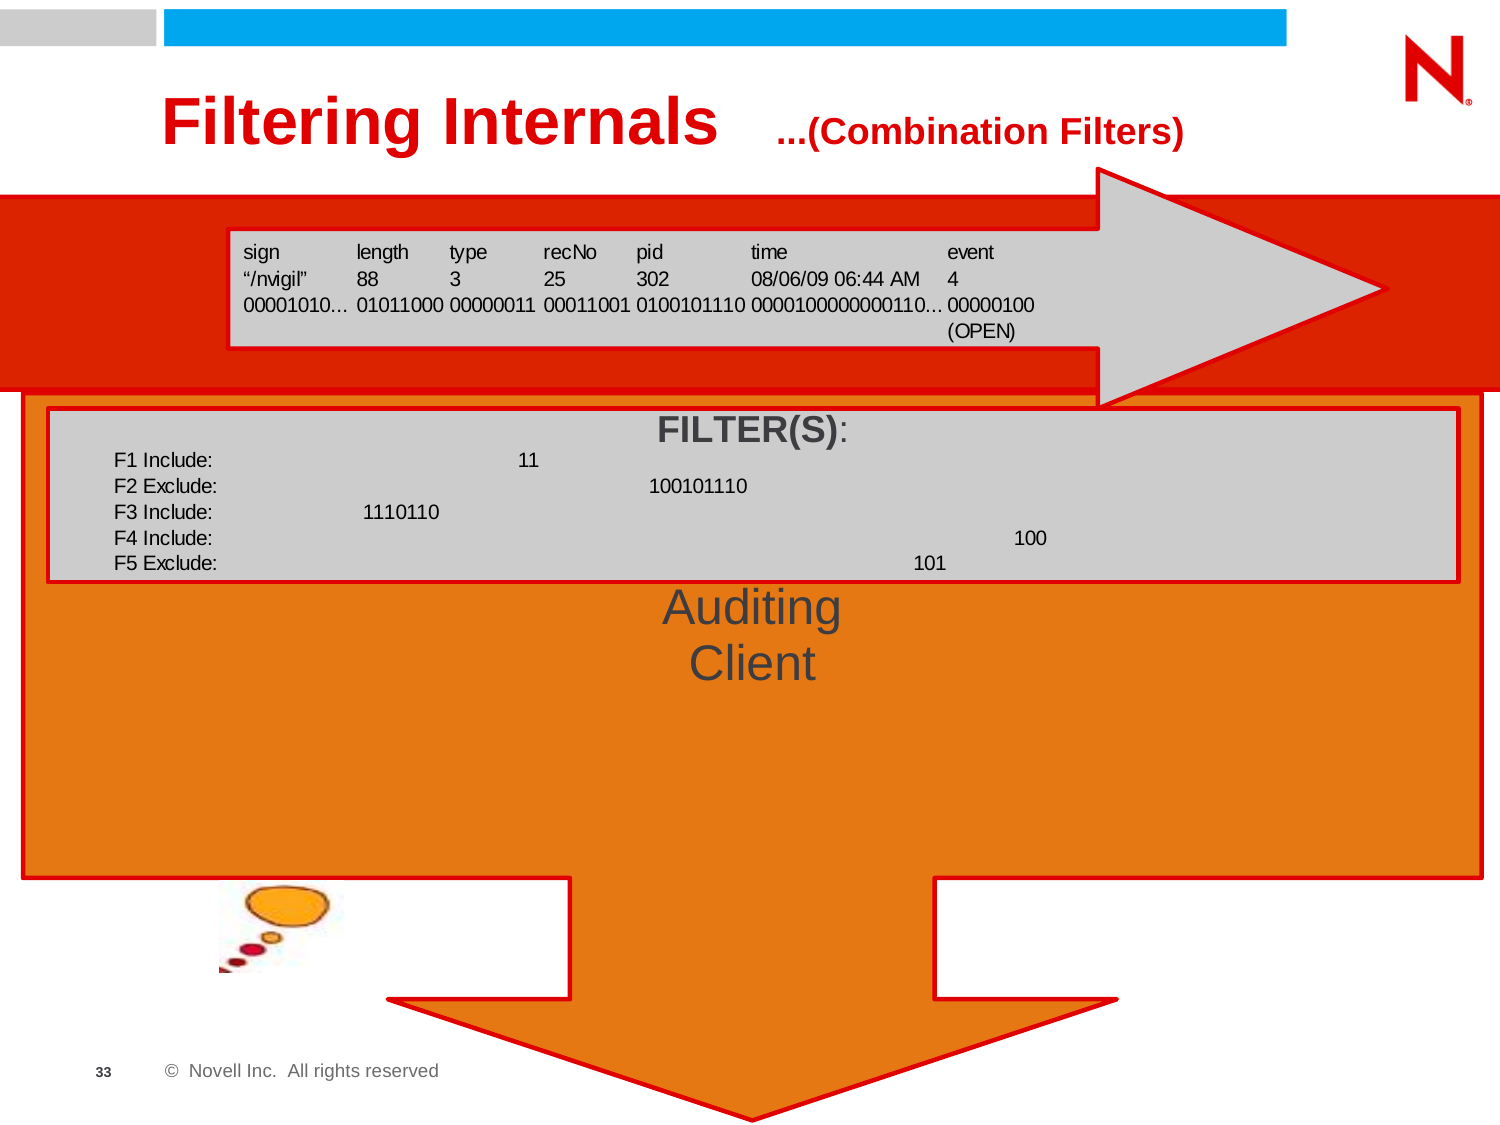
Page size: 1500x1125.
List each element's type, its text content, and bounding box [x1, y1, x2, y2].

chart [241, 239, 1044, 374]
chart [111, 449, 1184, 581]
text_box FILTER(S): [47, 408, 1459, 583]
picture [1403, 32, 1473, 107]
picture [19, 880, 344, 1045]
text_box Auditing Client [23, 393, 1482, 1121]
title Filtering Internals ...(Combination Filters) [161, 41, 1383, 196]
text_box [0, 168, 1500, 408]
